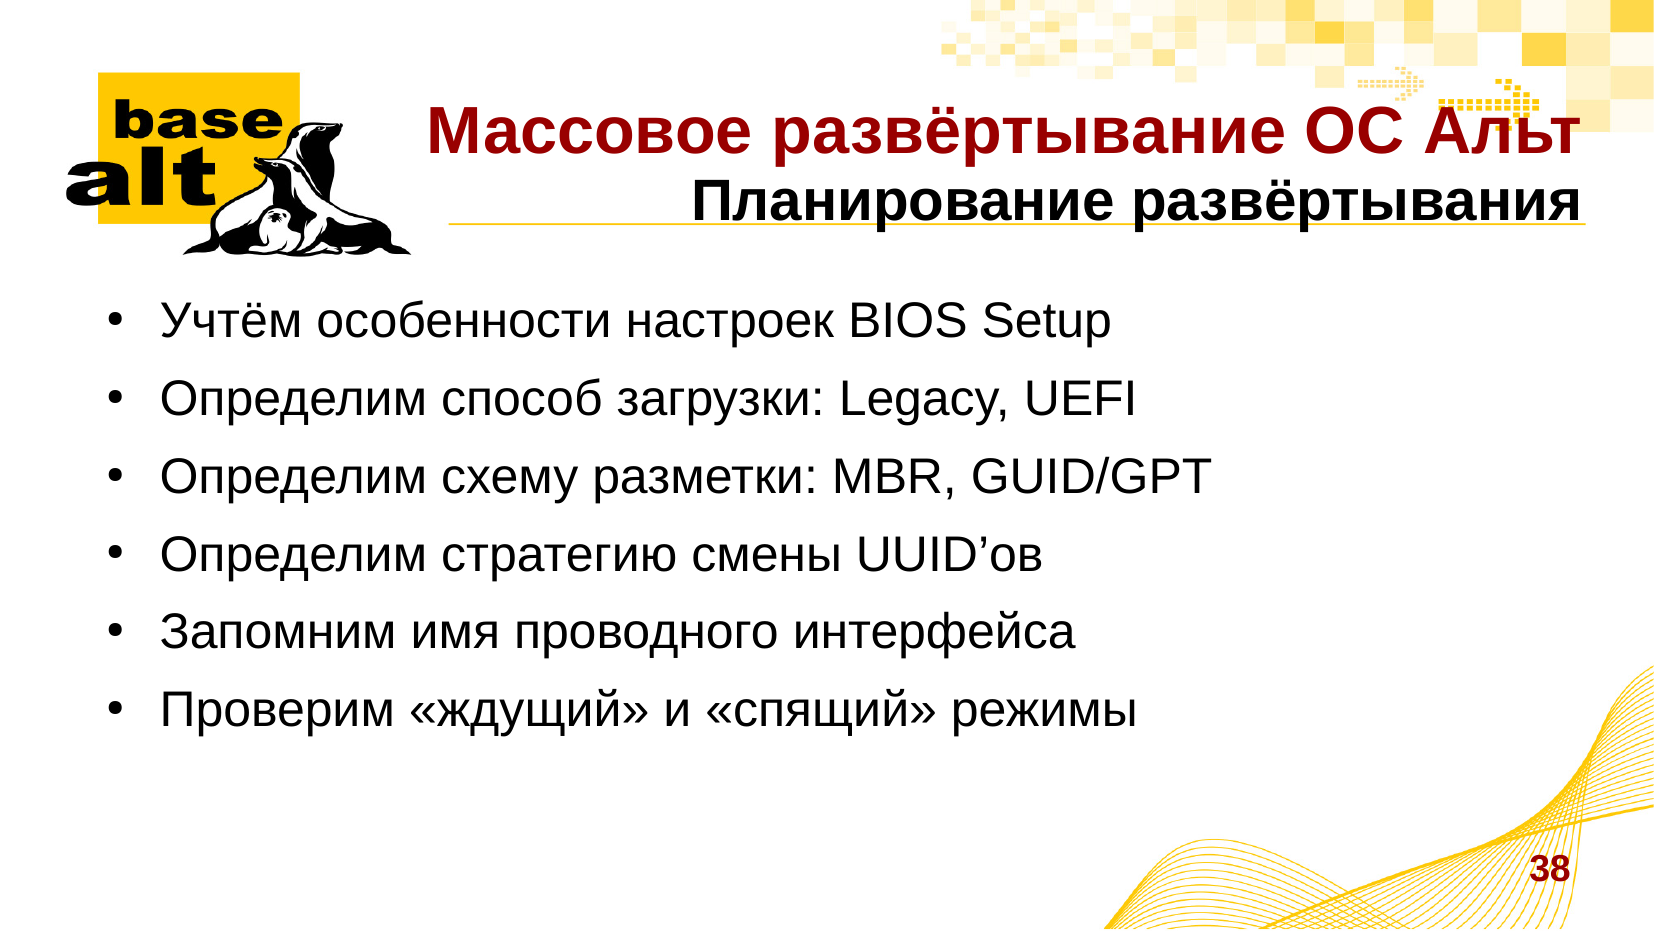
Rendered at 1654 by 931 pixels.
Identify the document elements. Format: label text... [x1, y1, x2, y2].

picture [0, 0, 1654, 931]
list Учтём особенности настроек BIOS Setup Определим способ загрузки: Legacy, UEFI Определим схему разметки: MBR, GUID/GPT Определим стратегию смены UUID’ов Запомним имя проводного интерфейса Проверим «ждущий» и «спящий» режимы [88, 292, 1577, 846]
title Массовое развёртывание ОС Альт Планирование развёртывания [372, 81, 1583, 245]
